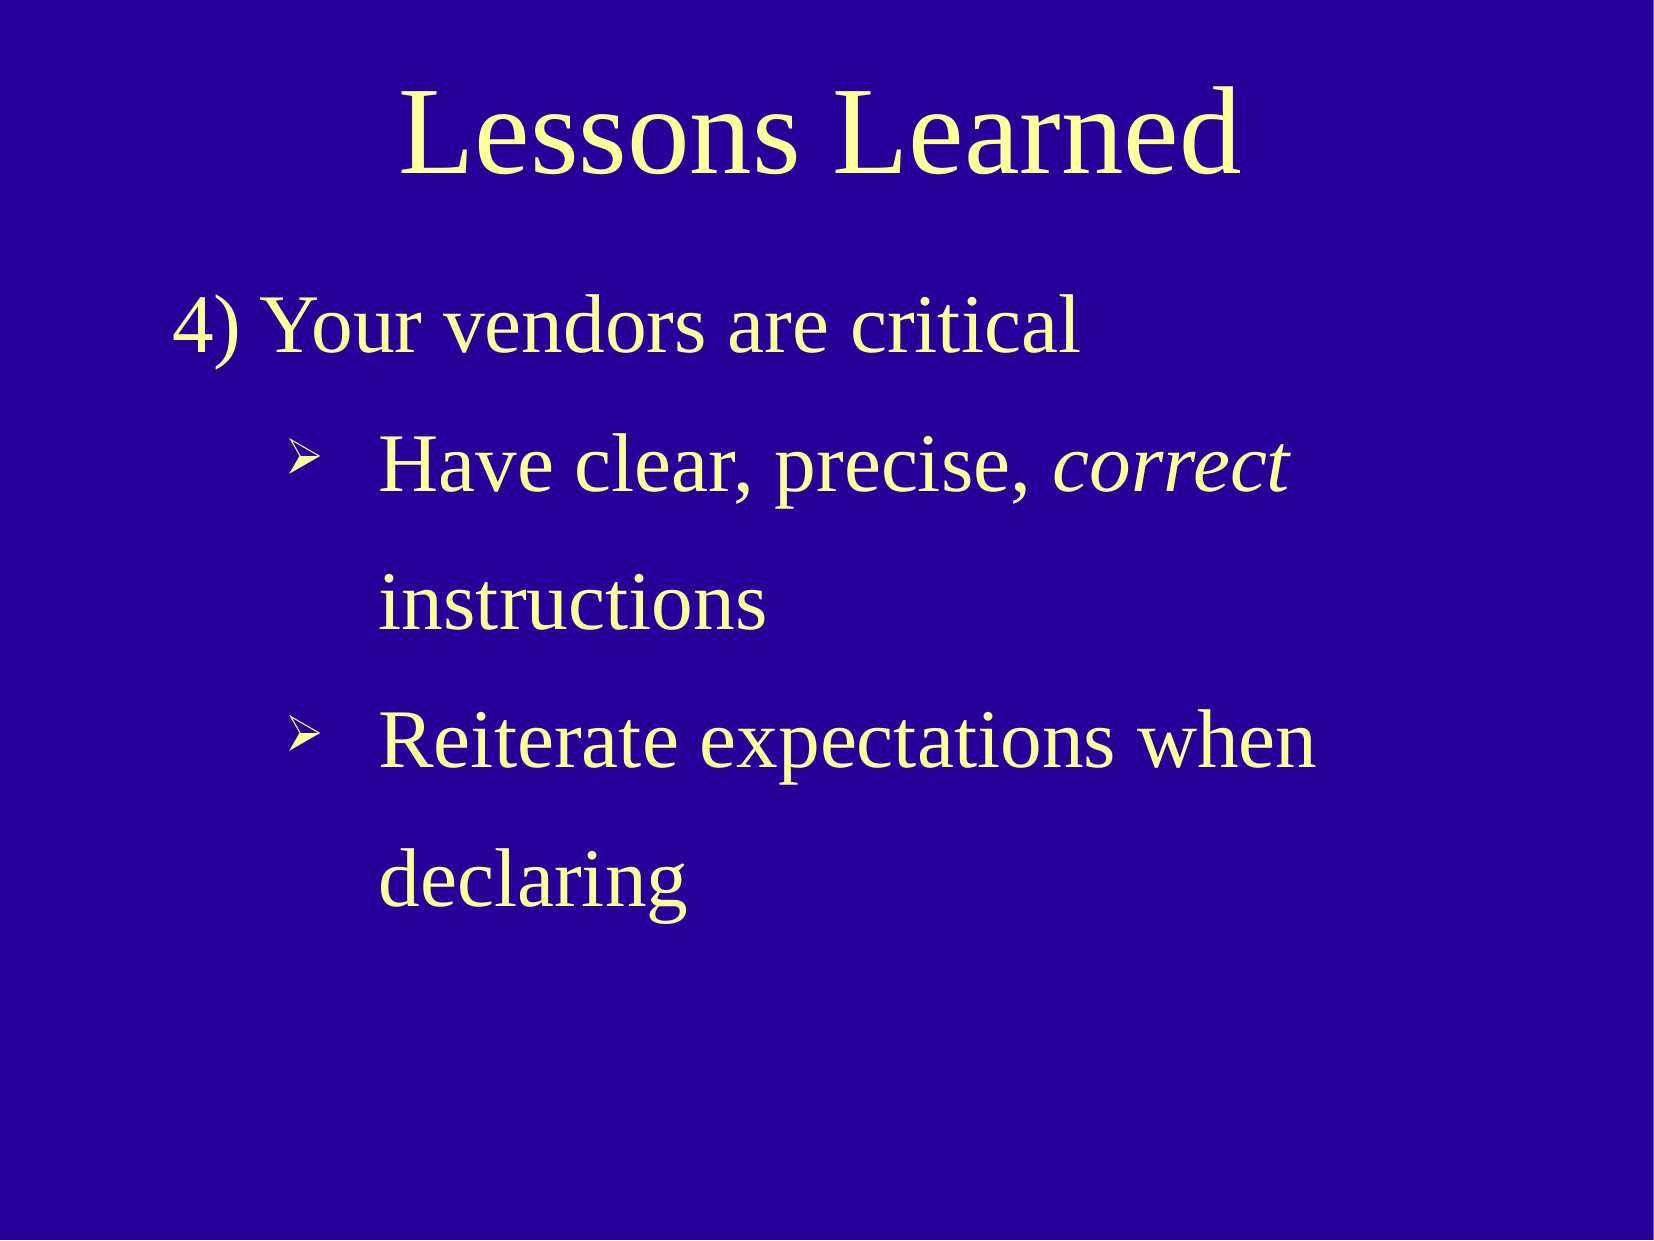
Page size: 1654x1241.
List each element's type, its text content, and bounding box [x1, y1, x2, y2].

title Lessons Learned [114, 48, 1527, 199]
text_box 4) Your vendors are critical Have clear, precise, correct instructions Reiterate expectations when declaring [134, 232, 1609, 1027]
